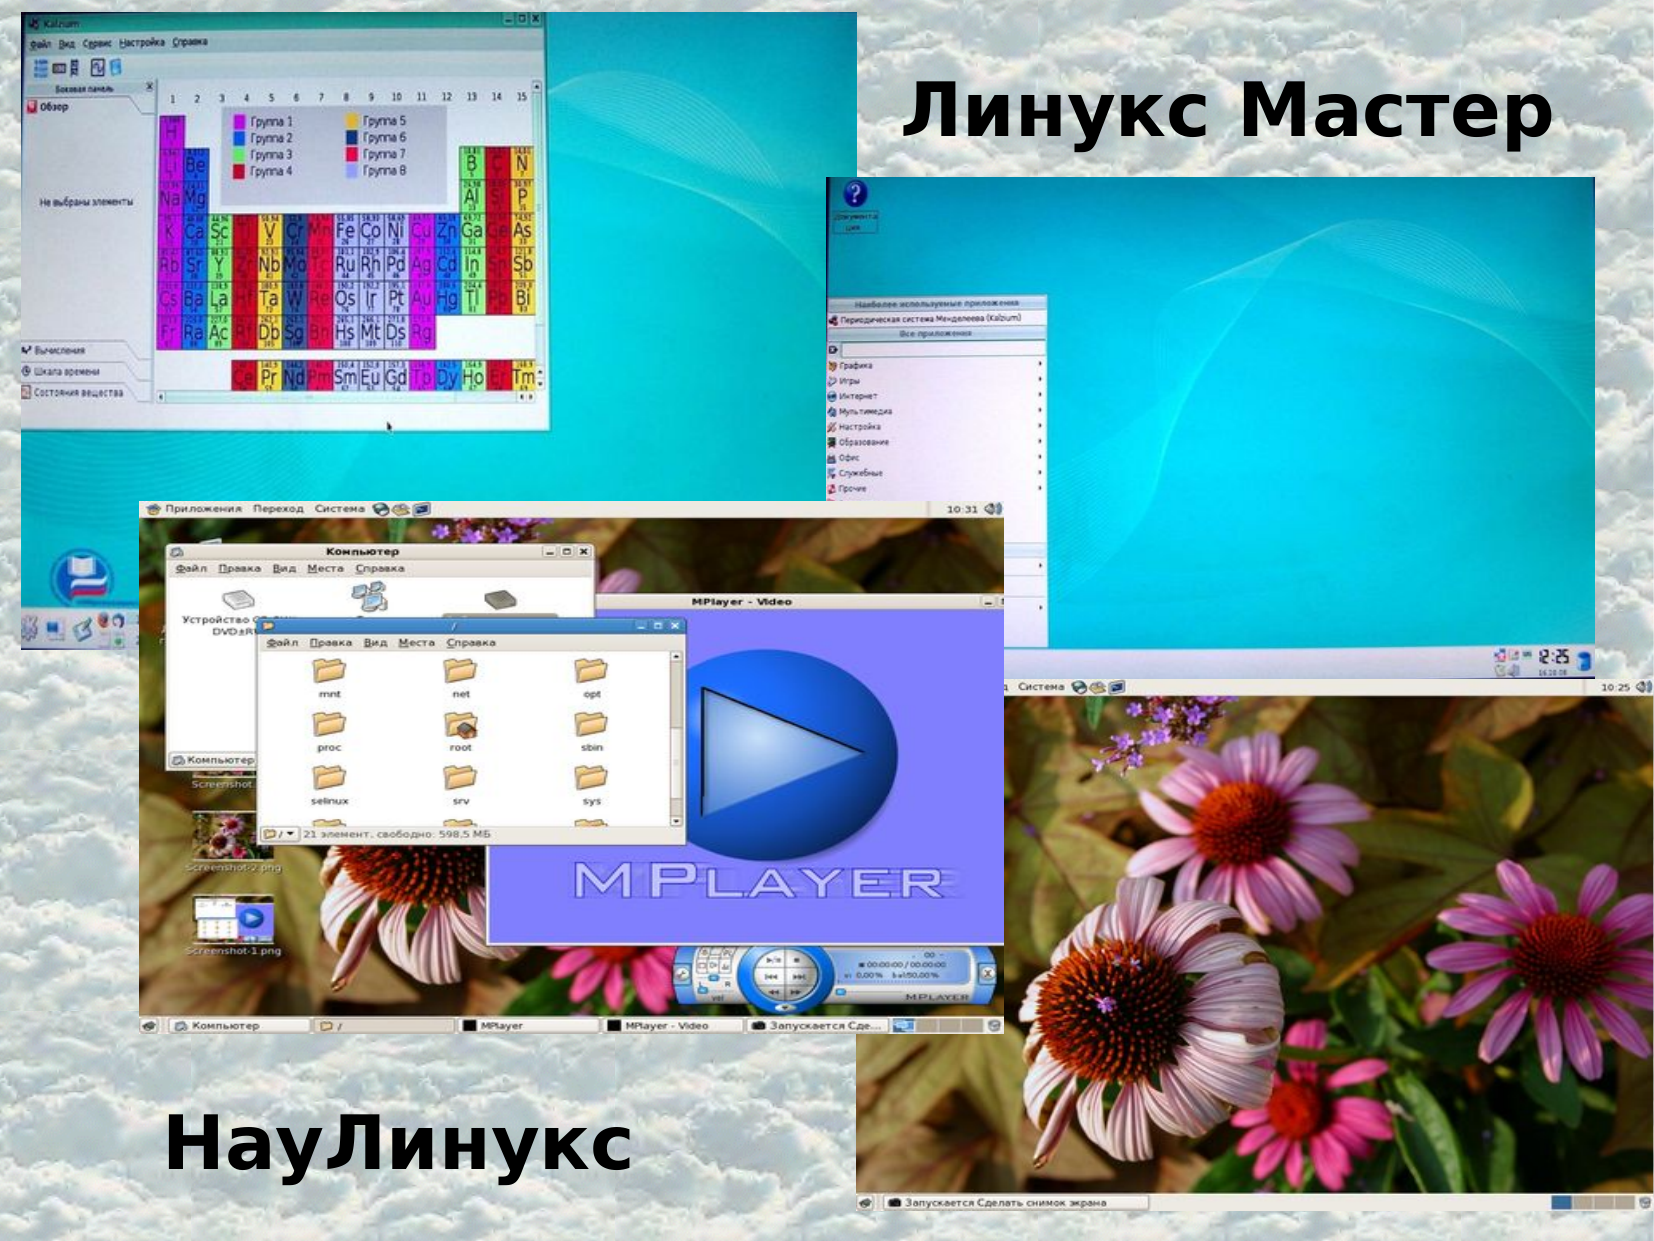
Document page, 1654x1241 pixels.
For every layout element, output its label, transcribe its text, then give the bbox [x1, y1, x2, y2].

text_box НауЛинукс [147, 1092, 709, 1195]
text_box Линукс Мастер [885, 59, 1625, 162]
picture [0, 0, 1654, 1241]
